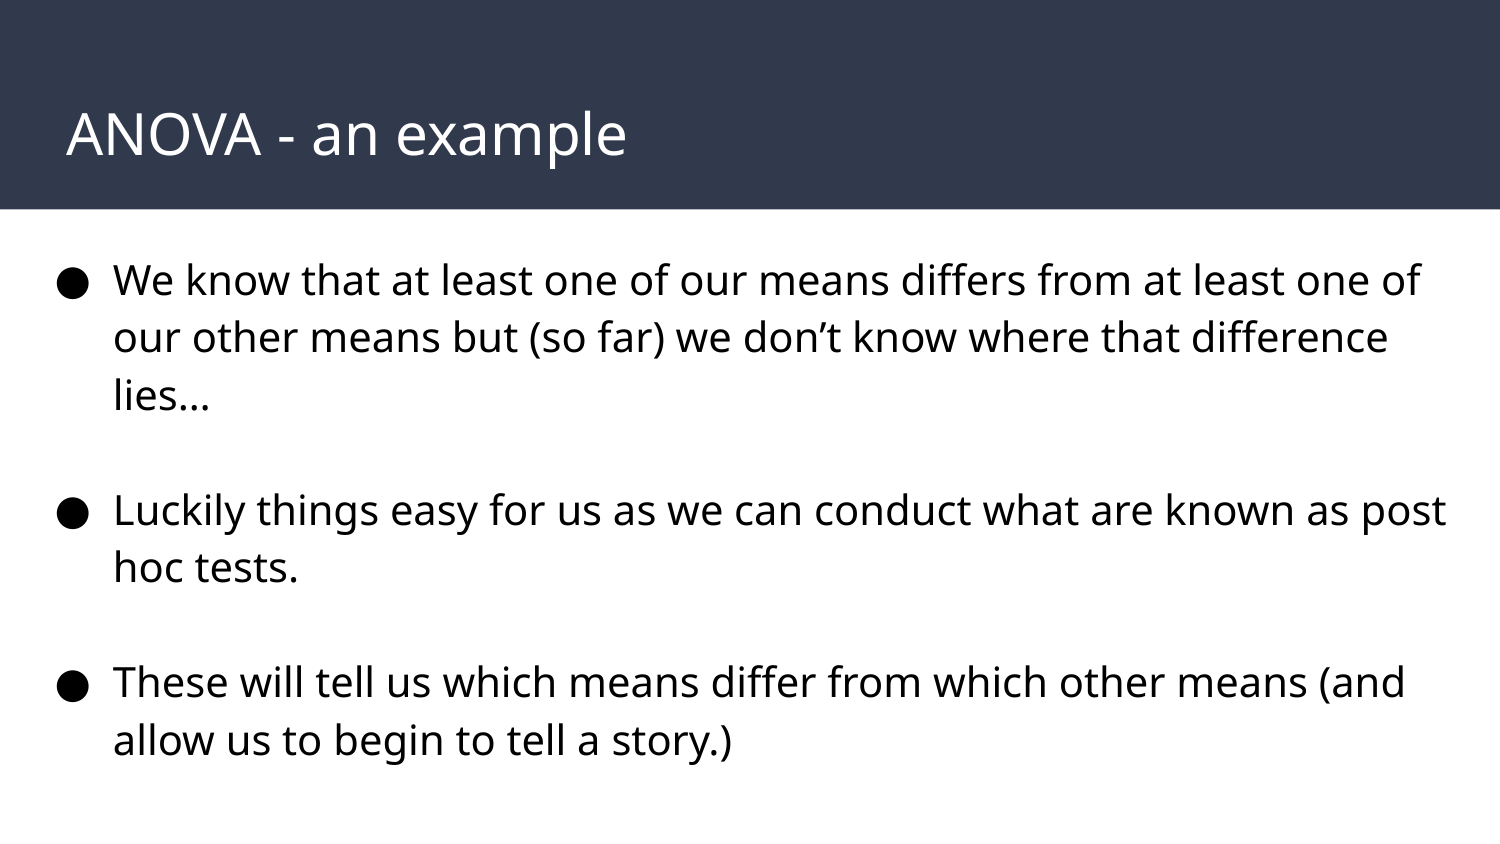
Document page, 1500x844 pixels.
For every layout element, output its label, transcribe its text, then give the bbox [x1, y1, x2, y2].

title ANOVA - an example [51, 82, 1449, 185]
text_box We know that at least one of our means differs from at least one of our other means but (so far) we don’t know where that difference lies… Luckily things easy for us as we can conduct what are known as post hoc tests. These will tell us which means differ from which other means (and allow us to begin to tell a story.) [22, 230, 1473, 821]
